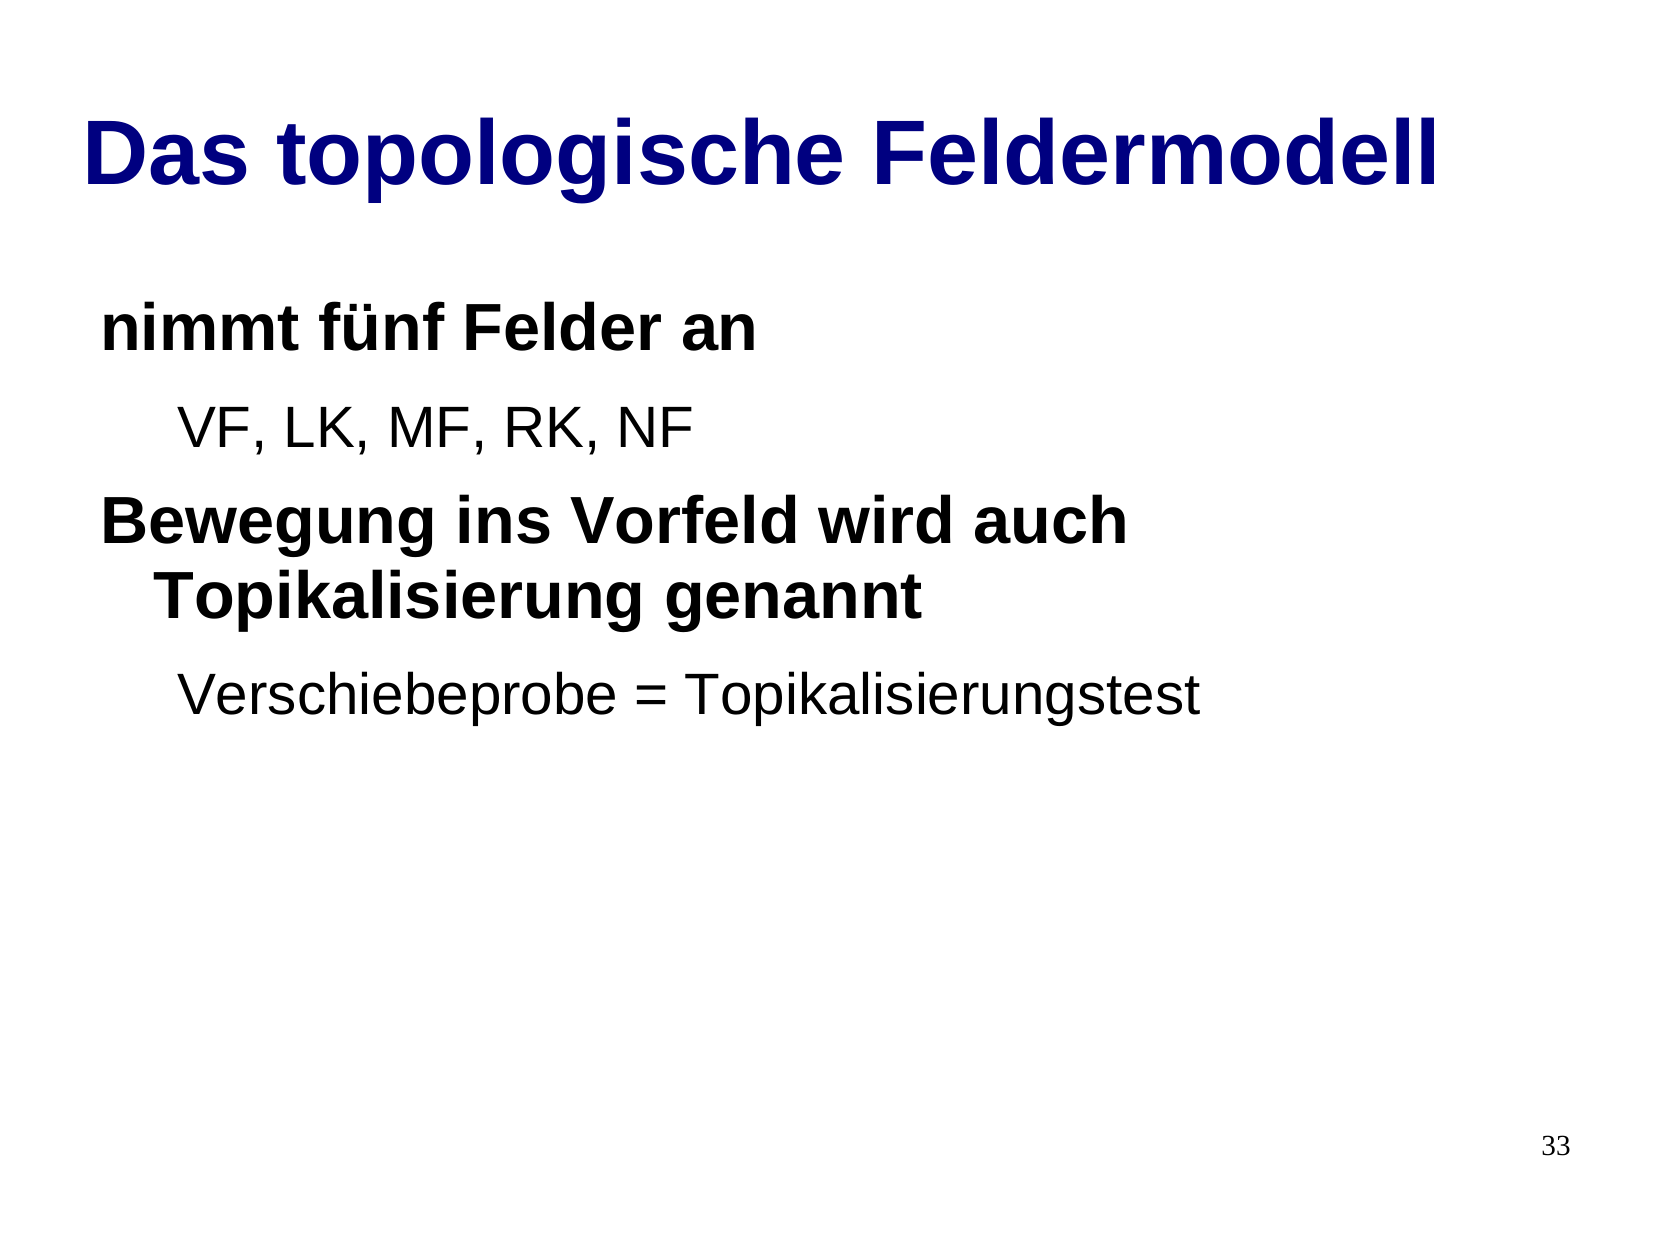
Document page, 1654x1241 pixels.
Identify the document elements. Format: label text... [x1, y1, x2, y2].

title Das topologische Feldermodell [82, 56, 1571, 250]
list nimmt fünf Felder an VF, LK, MF, RK, NF Bewegung ins Vorfeld wird auch Topikalisierung genannt Verschiebeprobe = Topikalisierungstest [82, 290, 1571, 1094]
